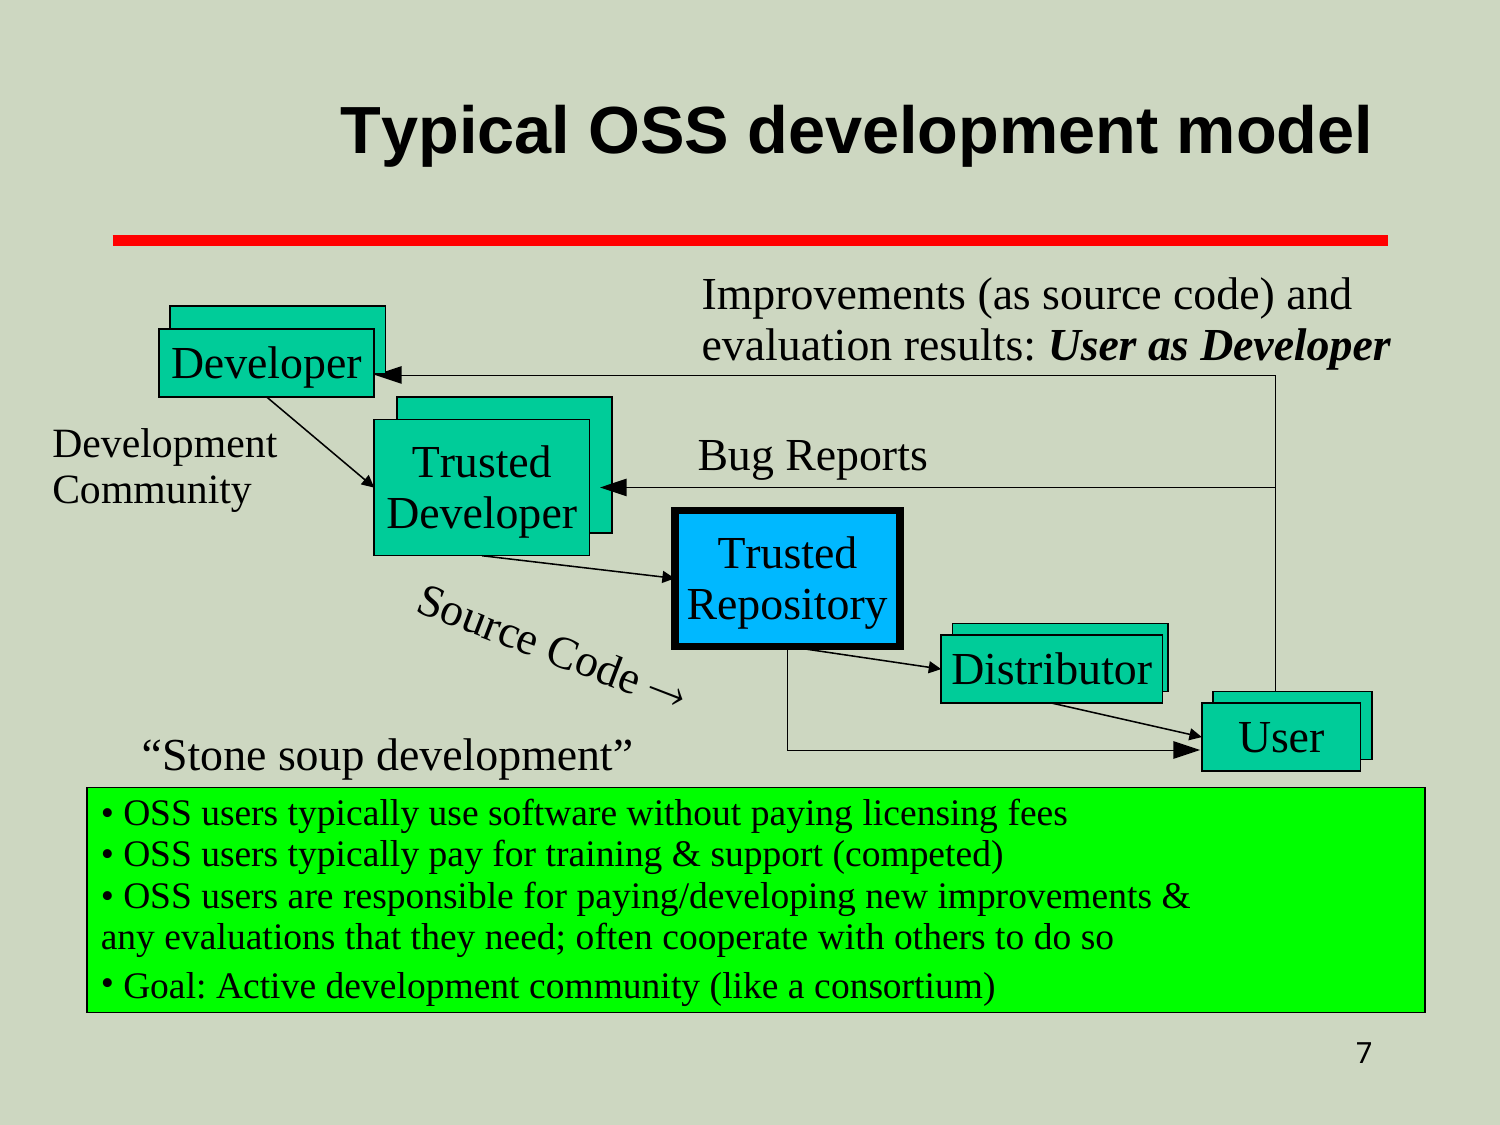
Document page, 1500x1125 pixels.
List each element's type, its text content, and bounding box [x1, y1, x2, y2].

text_box OSS users typically use software without paying licensing fees OSS users typically pay for training & support (competed) OSS users are responsible for paying/developing new improvements & any evaluations that they need; often cooperate with others to do so Goal: Active development community (like a consortium) [87, 787, 1425, 1013]
text_box Trusted Developer [374, 419, 590, 556]
text_box [590, 492, 613, 534]
text_box User [1201, 703, 1361, 772]
text_box Bug Reports [683, 423, 942, 487]
text_box Development Community [37, 412, 293, 521]
title Typical OSS development model [74, 85, 1388, 224]
text_box “Stone soup development” [128, 723, 648, 788]
text_box Trusted Repository [674, 510, 901, 647]
text_box Distributor [941, 635, 1163, 704]
text_box [396, 396, 613, 483]
text_box Improvements (as source code) and evaluation results: User as Developer [687, 262, 1426, 378]
text_box Developer [158, 328, 375, 397]
text_box Source Code  [395, 562, 710, 734]
